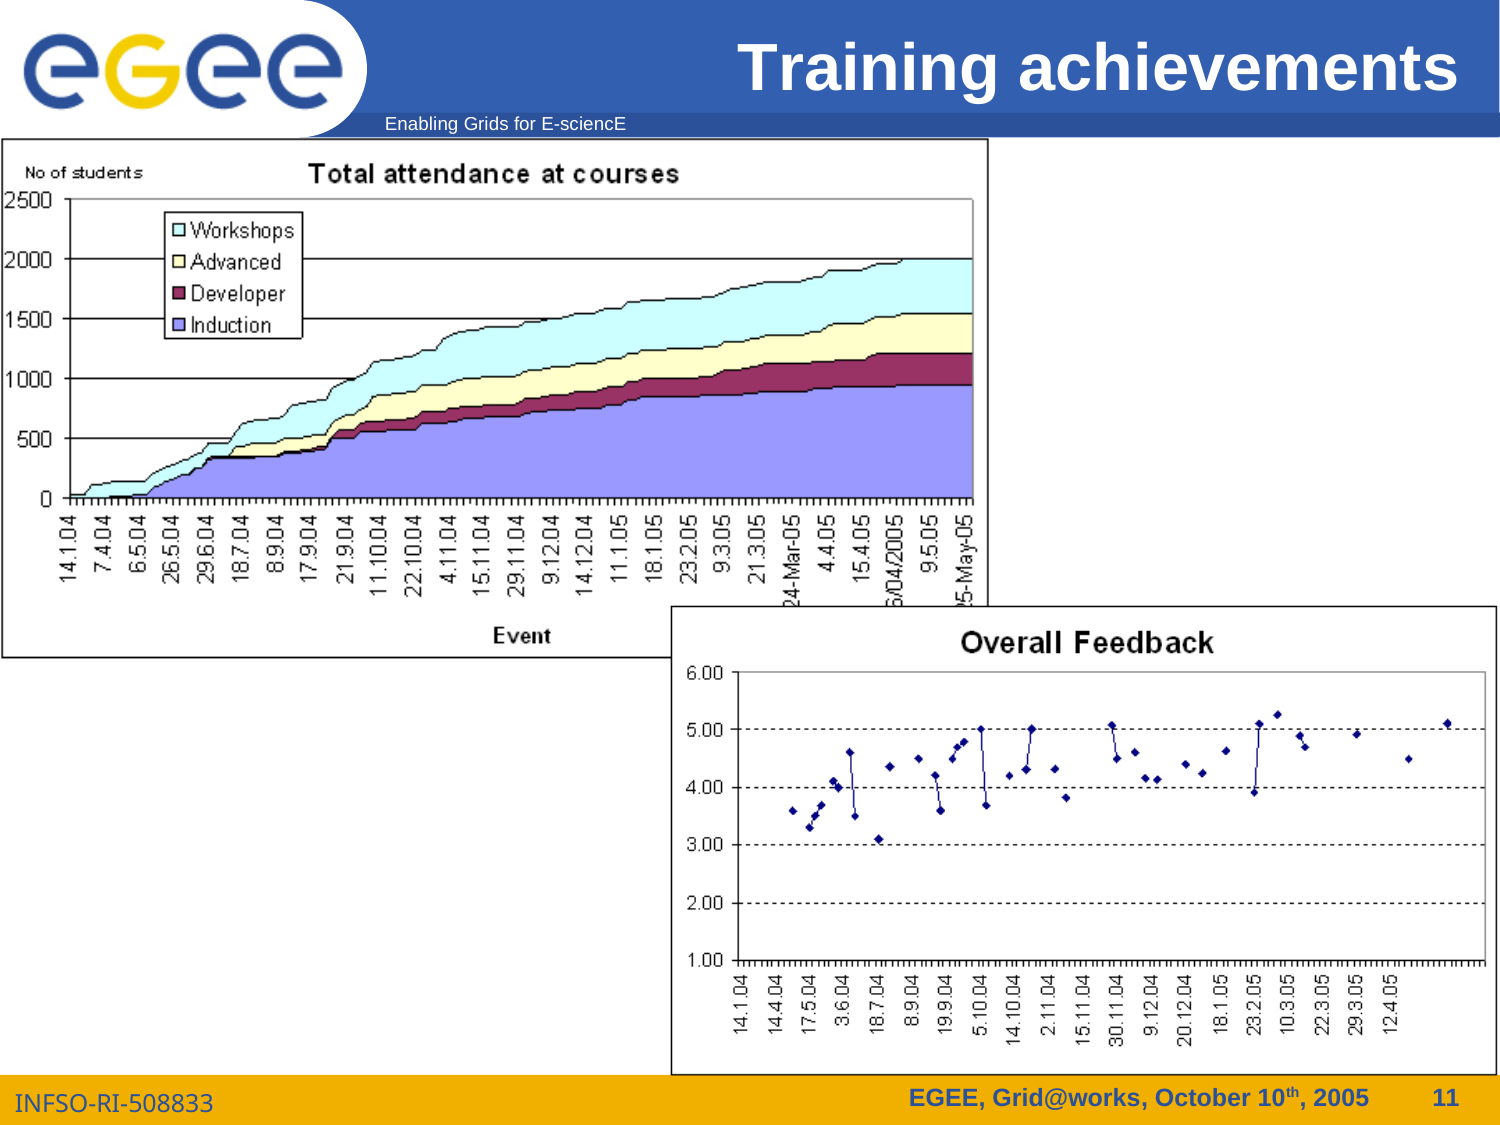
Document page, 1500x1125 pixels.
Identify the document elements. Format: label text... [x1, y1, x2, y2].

picture [18, 30, 349, 112]
title Training achievements [369, 10, 1475, 124]
picture [0, 132, 1500, 1084]
